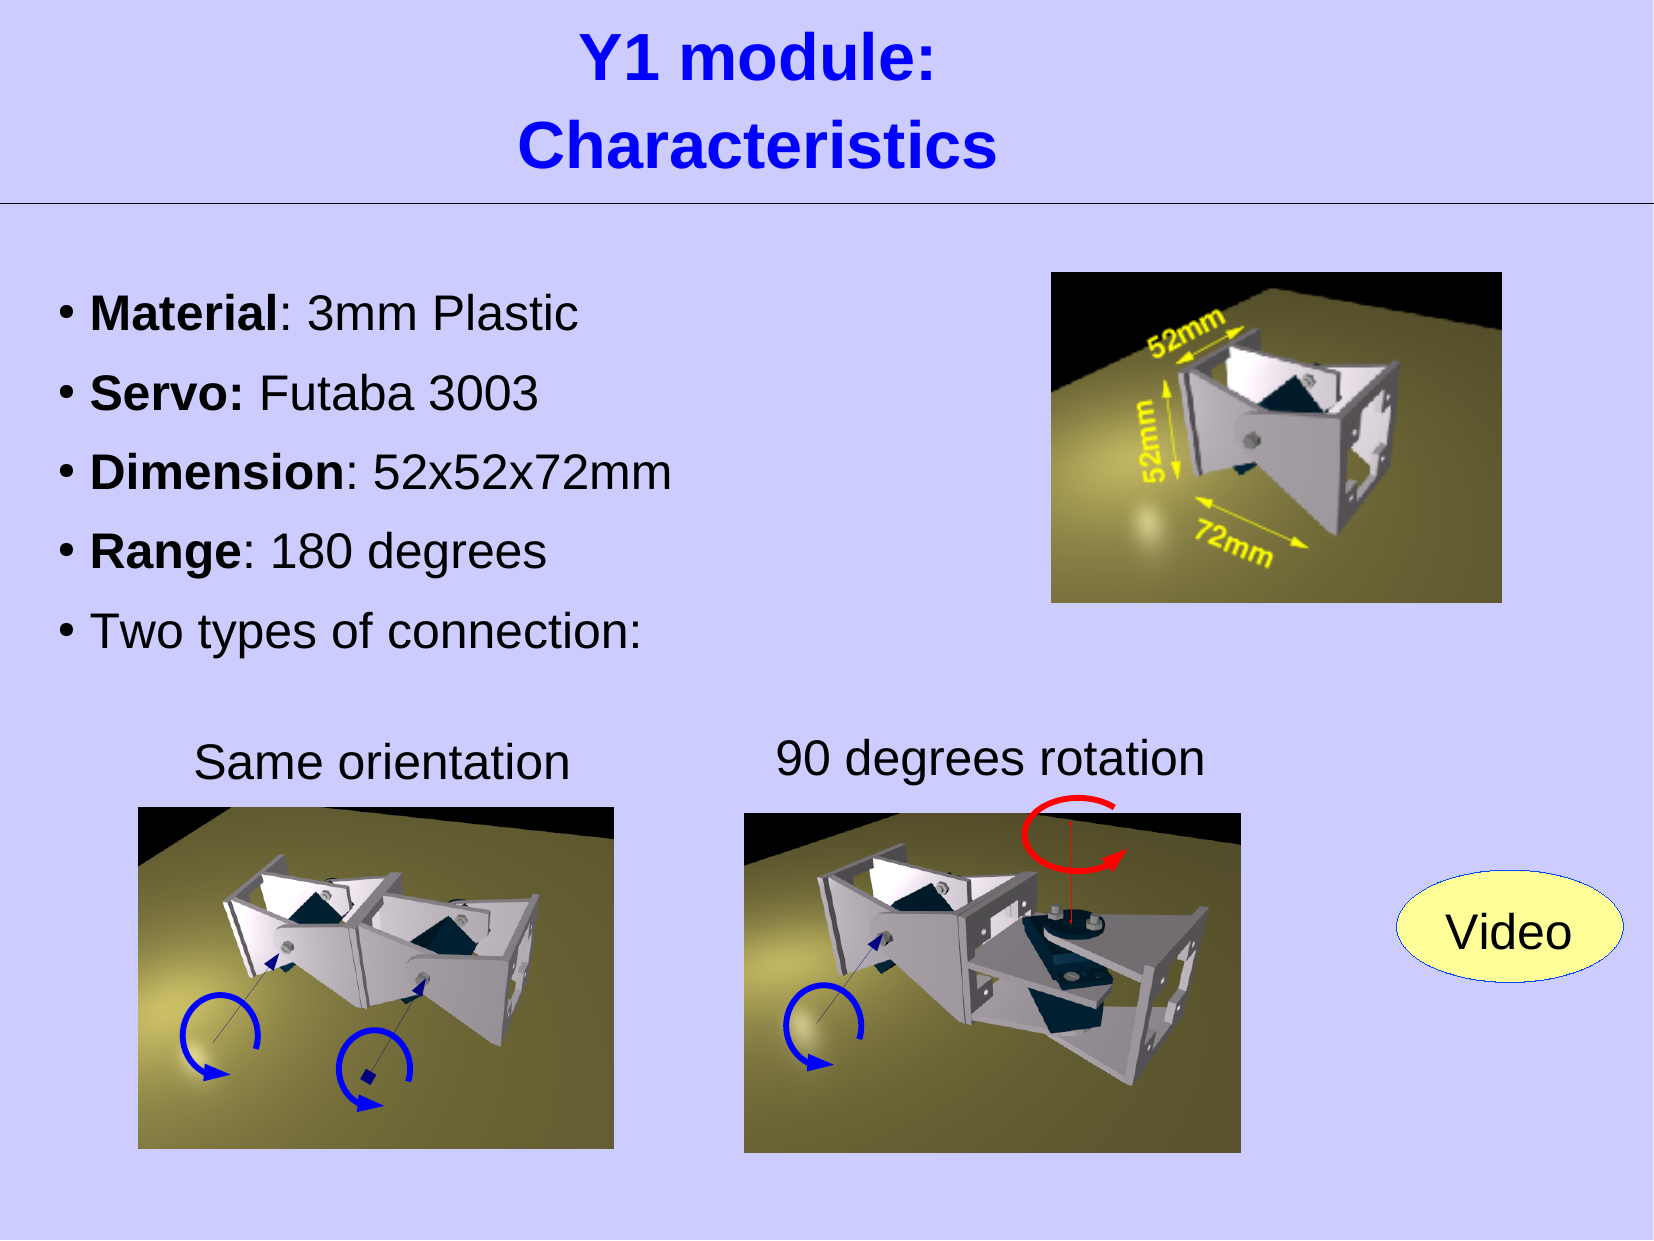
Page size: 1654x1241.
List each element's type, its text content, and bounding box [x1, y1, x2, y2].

title Y1 module: Characteristics [120, 0, 1396, 191]
text_box Same orientation [193, 734, 572, 791]
text_box Material: 3mm Plastic Servo: Futaba 3003 Dimension: 52x52x72mm Range: 180 degrees Two types of connection: [57, 285, 946, 659]
picture [744, 813, 1241, 1153]
text_box [1396, 870, 1624, 983]
picture [1051, 272, 1502, 603]
picture [138, 807, 614, 1149]
text_box Video [1445, 904, 1576, 961]
text_box 90 degrees rotation [775, 730, 1207, 787]
